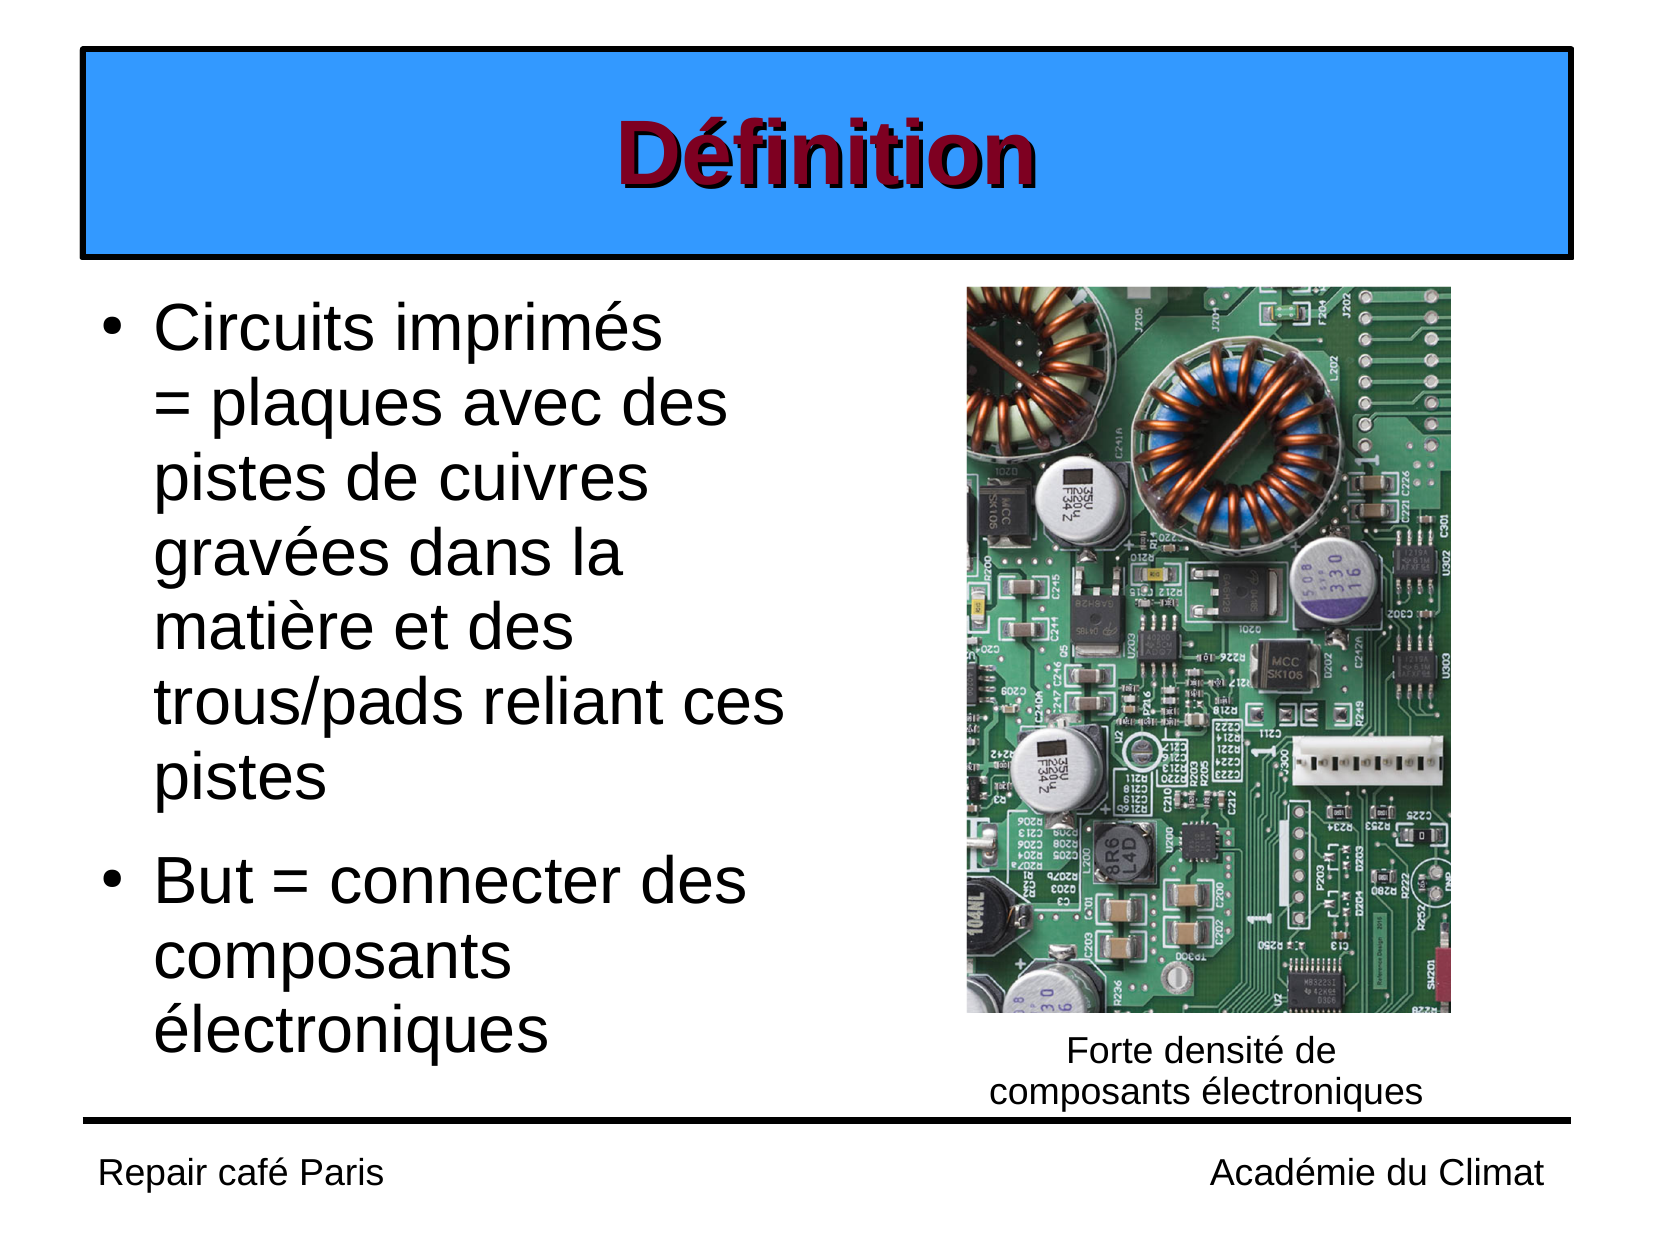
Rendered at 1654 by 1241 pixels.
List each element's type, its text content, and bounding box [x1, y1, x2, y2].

text_box Forte densité de composants électroniques [974, 1021, 1439, 1121]
list Circuits imprimés = plaques avec des pistes de cuivres gravées dans la matière et des trous/pads reliant ces pistes But = connecter des composants électroniques [82, 290, 809, 1068]
picture [966, 286, 1451, 1013]
text_box Repair café Paris Académie du Climat [82, 1144, 1571, 1201]
title Définition [82, 49, 1571, 257]
